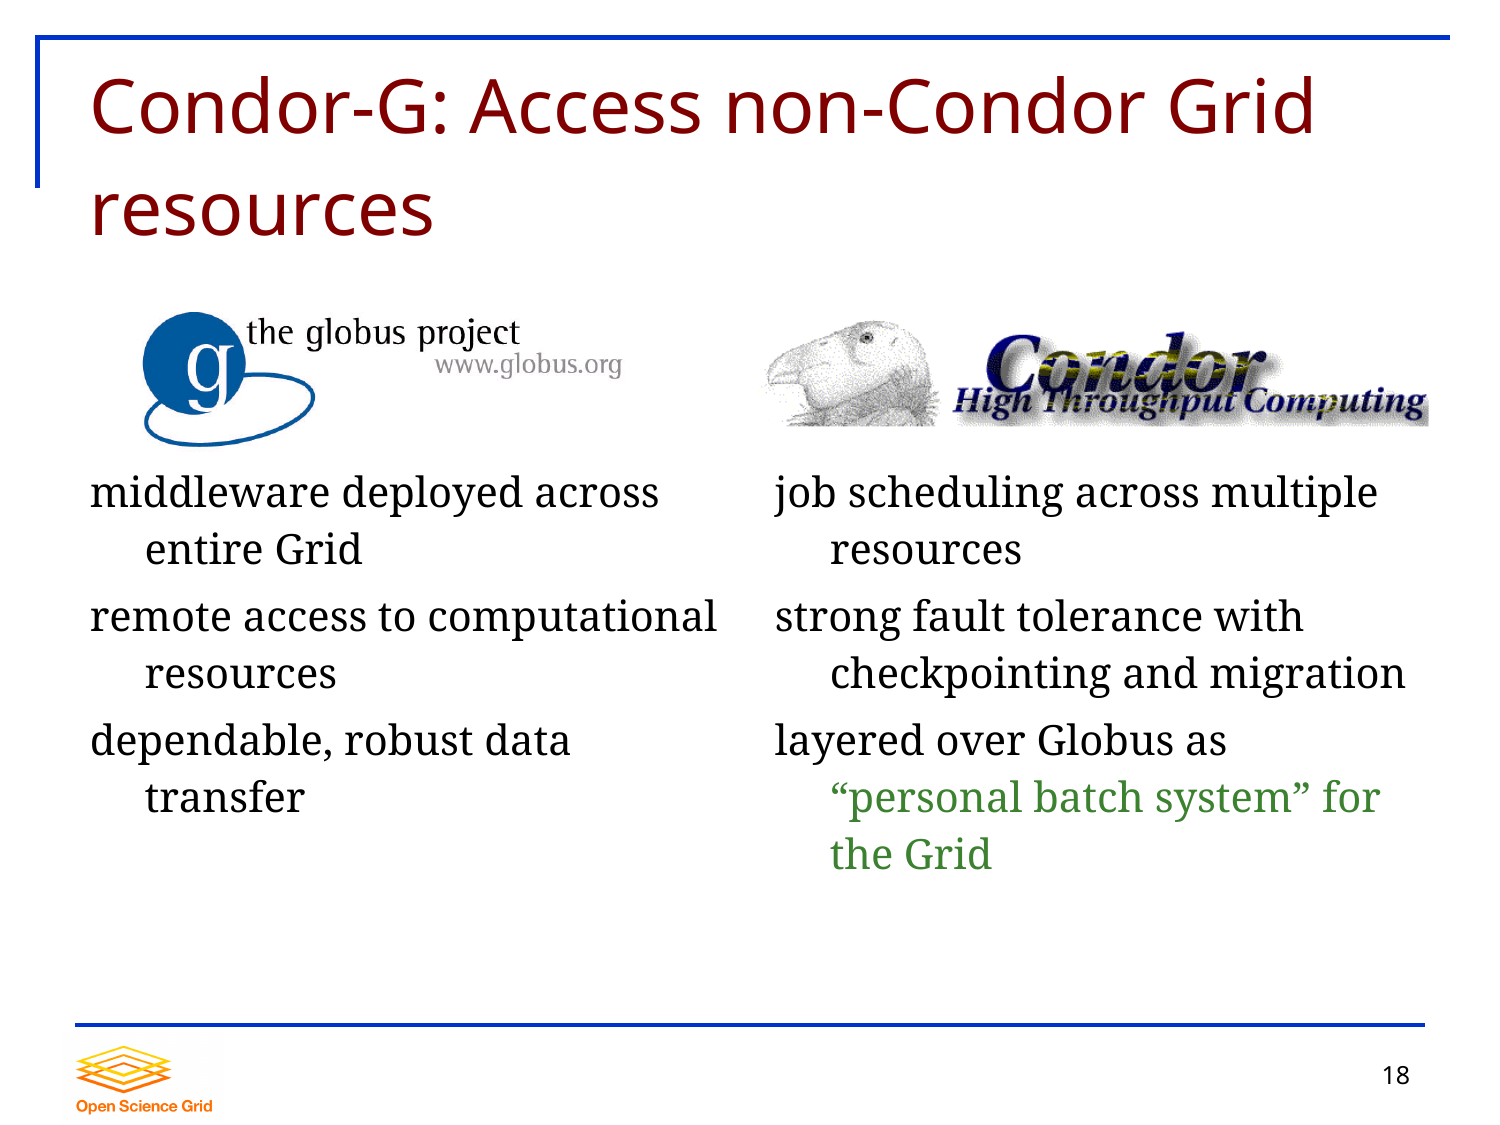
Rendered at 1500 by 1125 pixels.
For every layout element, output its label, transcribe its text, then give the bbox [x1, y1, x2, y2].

list Globus middleware deployed across entire Grid remote access to computational resources dependable, robust data transfer [75, 381, 740, 1006]
picture [737, 312, 1453, 447]
picture [62, 1032, 226, 1125]
list Condor job scheduling across multiple resources strong fault tolerance with checkpointing and migration layered over Globus as “personal batch system” for the Grid [760, 447, 1426, 1006]
picture [112, 312, 630, 460]
title Condor-G: Access non-Condor Grid resources [75, 45, 1363, 252]
